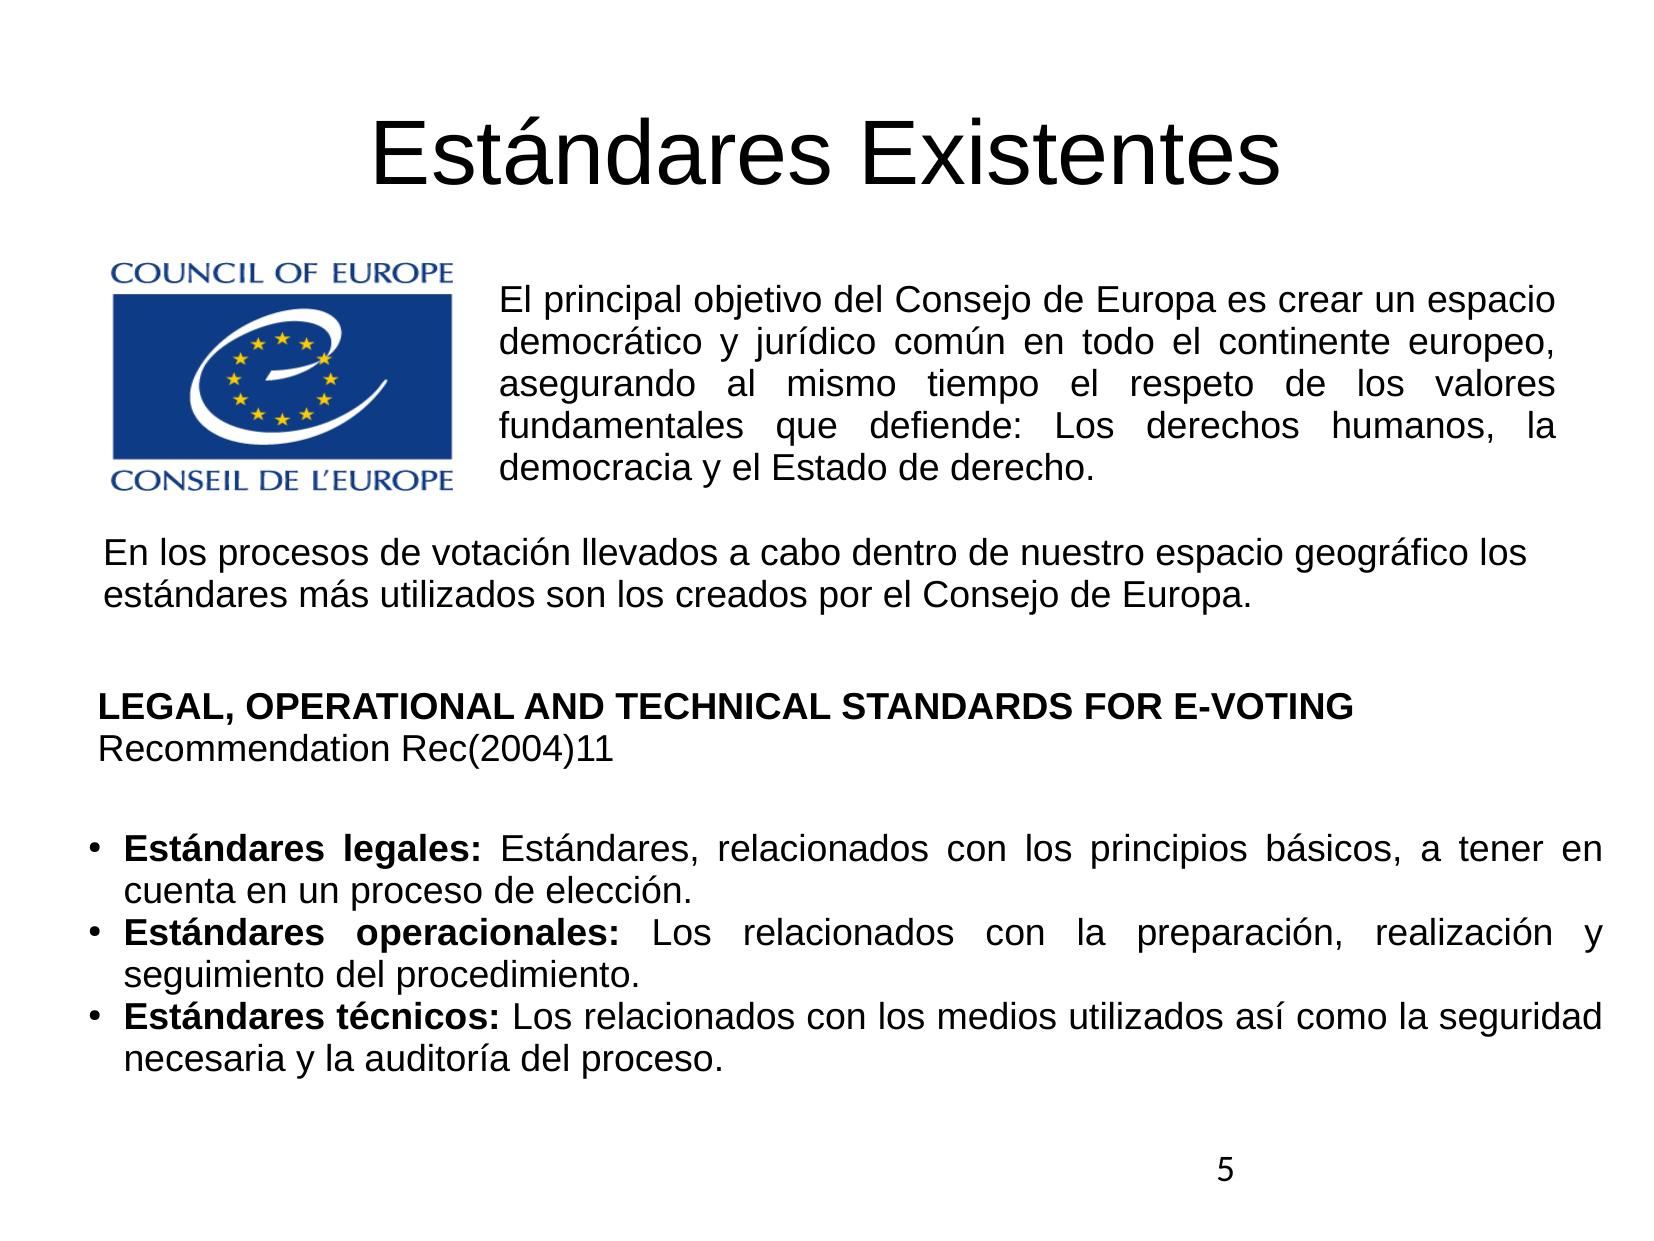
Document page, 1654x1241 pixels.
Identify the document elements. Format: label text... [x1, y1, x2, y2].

text_box El principal objetivo del Consejo de Europa es crear un espacio democrático y jurídico común en todo el continente europeo, asegurando al mismo tiempo el respeto de los valores fundamentales que defiende: Los derechos humanos, la democracia y el Estado de derecho. [484, 271, 1571, 497]
text_box <número> [1201, 1136, 1588, 1203]
title Estándares Existentes [82, 49, 1571, 257]
text_box En los procesos de votación llevados a cabo dentro de nuestro espacio geográfico los estándares más utilizados son los creados por el Consejo de Europa. [88, 523, 1613, 631]
text_box LEGAL, OPERATIONAL AND TECHNICAL STANDARDS FOR E-VOTING Recommendation Rec(2004)11 [82, 678, 1590, 820]
text_box Estándares legales: Estándares, relacionados con los principios básicos, a tener en cuenta en un proceso de elección. Estándares operacionales: Los relacionados con la preparación, realización y seguimiento del procedimiento. Estándares técnicos: Los relacionados con los medios utilizados así como la seguridad necesaria y la auditoría del proceso. [73, 820, 1619, 1091]
picture [69, 234, 495, 518]
